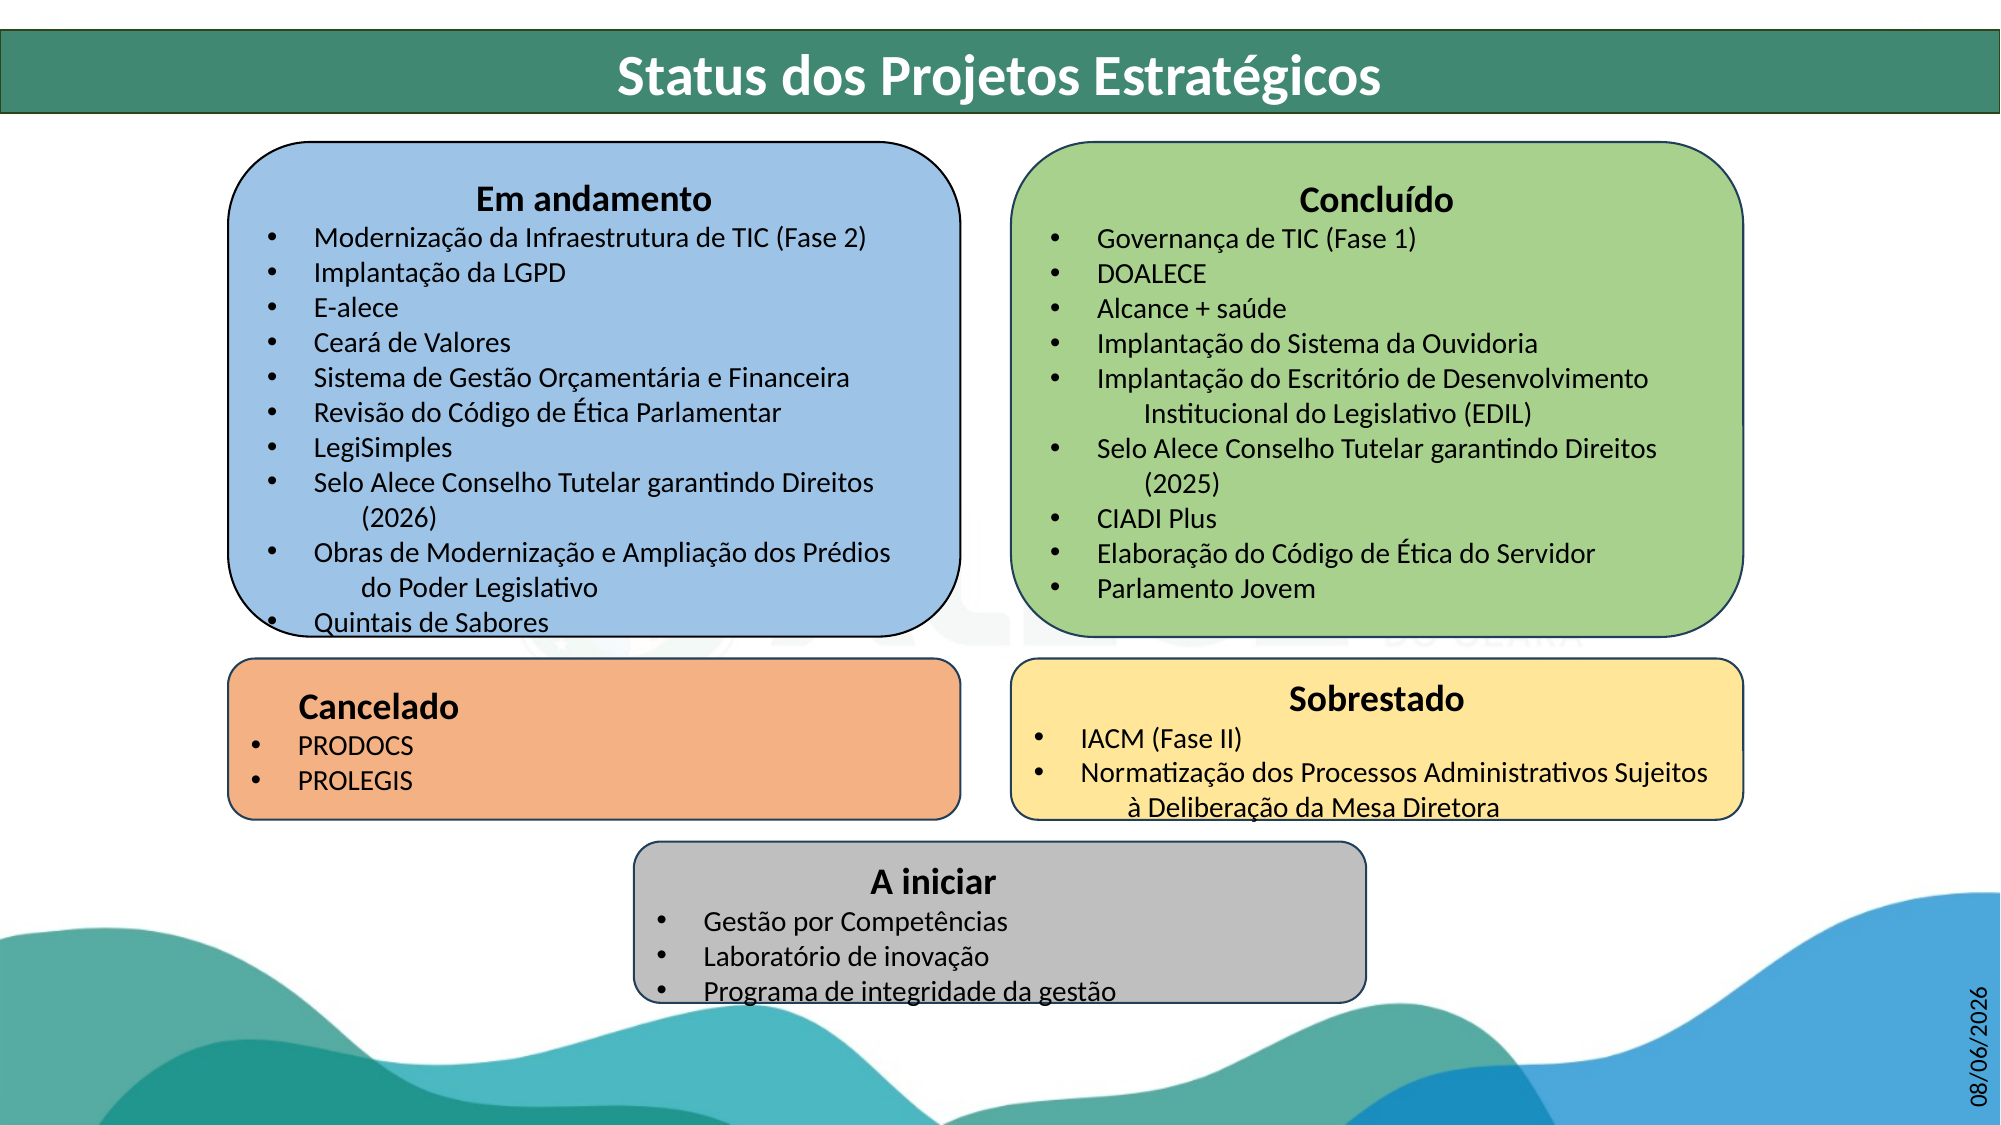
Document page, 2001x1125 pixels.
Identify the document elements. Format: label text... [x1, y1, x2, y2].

text_box Concluído Governança de TIC (Fase 1) DOALECE Alcance + saúde Implantação do Sistema da Ouvidoria Implantação do Escritório de Desenvolvimento Institucional do Legislativo (EDIL) Selo Alece Conselho Tutelar garantindo Direitos (2025) CIADI Plus Elaboração do Código de Ética do Servidor Parlamento Jovem [1010, 142, 1744, 637]
text_box Cancelado PRODOCS PROLEGIS [228, 658, 961, 820]
text_box Sobrestado IACM (Fase II) Normatização dos Processos Administrativos Sujeitos à Deliberação da Mesa Diretora [1010, 658, 1744, 820]
text_box 08/06/2026 [1954, 970, 2000, 1123]
text_box Status dos Projetos Estratégicos [0, 30, 2000, 113]
text_box A iniciar Gestão por Competências Laboratório de inovação Programa de integridade da gestão [633, 841, 1367, 1003]
text_box Em andamento Modernização da Infraestrutura de TIC (Fase 2) Implantação da LGPD E-alece Ceará de Valores Sistema de Gestão Orçamentária e Financeira Revisão do Código de Ética Parlamentar LegiSimples Selo Alece Conselho Tutelar garantindo Direitos (2026) Obras de Modernização e Ampliação dos Prédios do Poder Legislativo Quintais de Sabores [228, 141, 961, 637]
